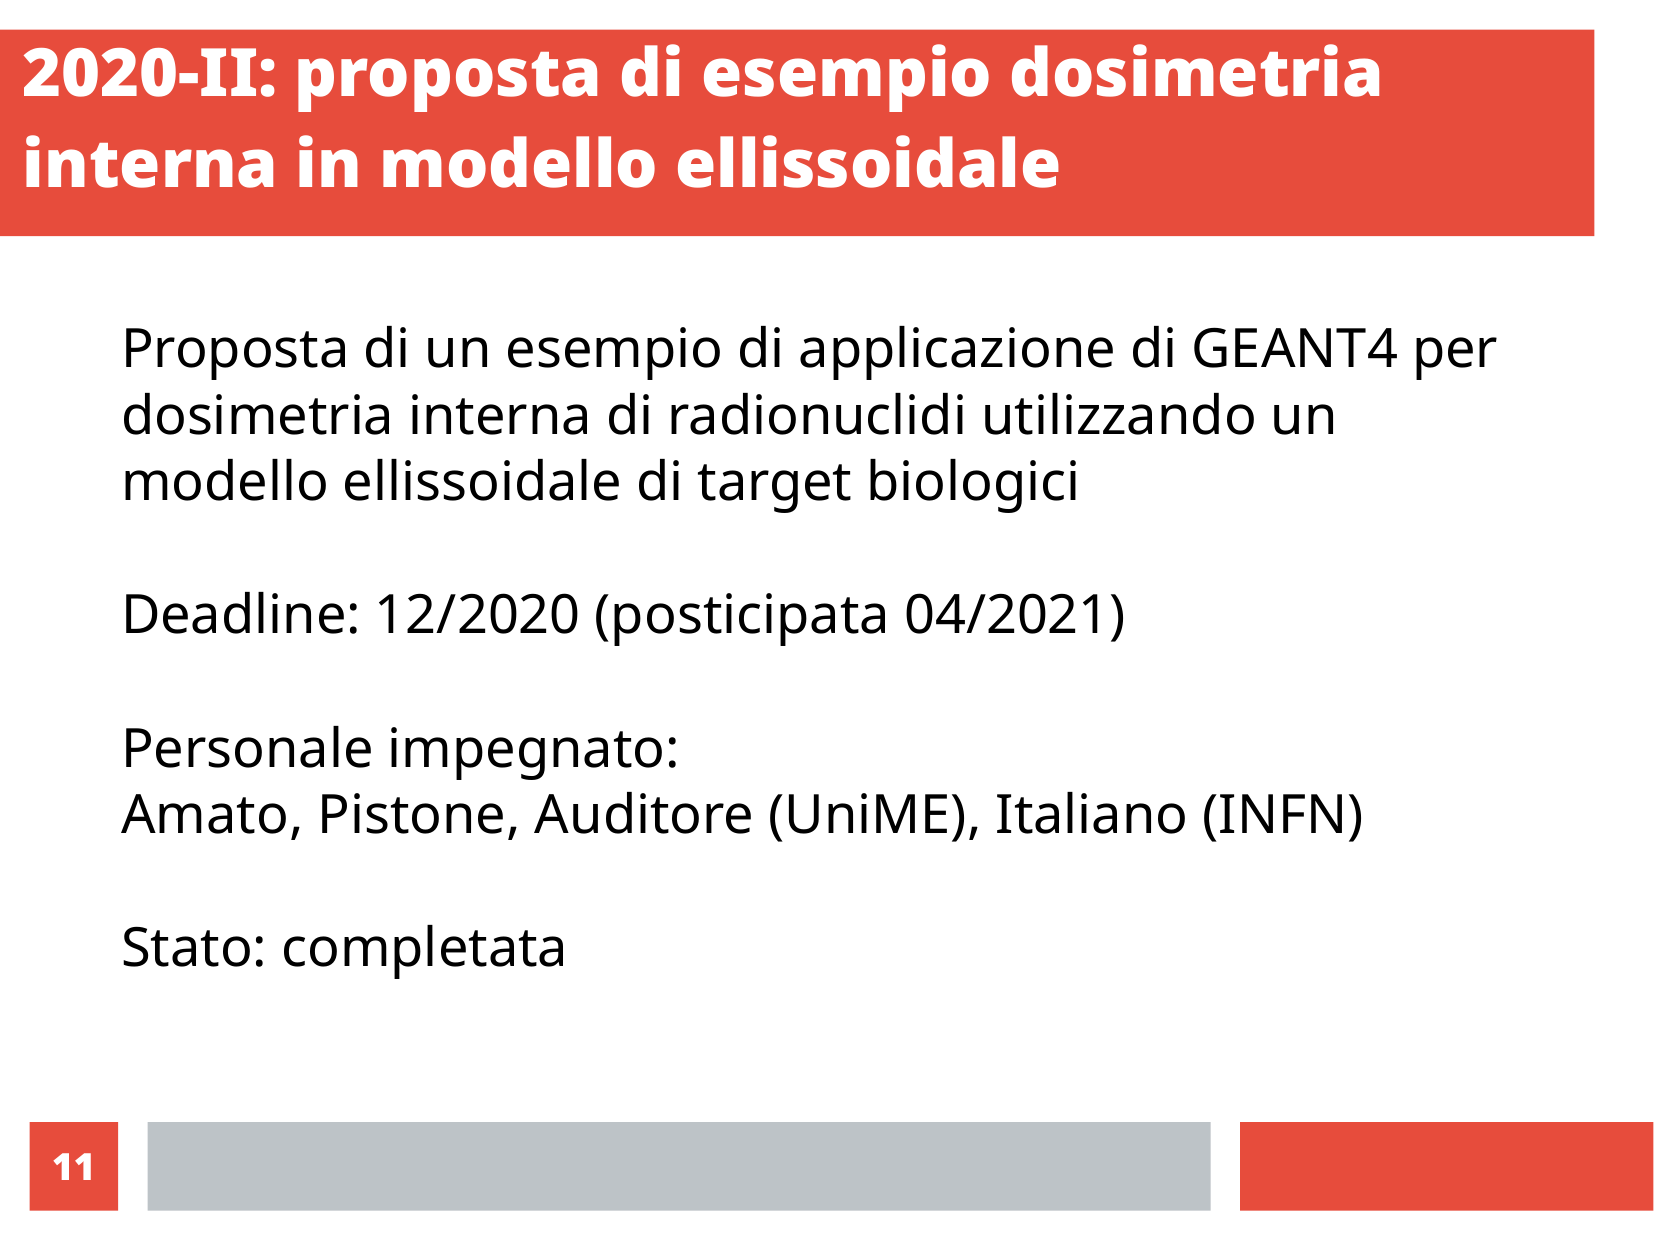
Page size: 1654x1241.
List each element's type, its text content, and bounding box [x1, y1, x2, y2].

title 2020-II: proposta di esempio dosimetria interna in modello ellissoidale [22, 59, 1559, 207]
text_box Proposta di un esempio di applicazione di GEANT4 per dosimetria interna di radionuclidi utilizzando un modello ellissoidale di target biologici Deadline: 12/2020 (posticipata 04/2021) Personale impegnato: Amato, Pistone, Auditore (UniME), Italiano (INFN) Stato: completata [106, 307, 1536, 889]
